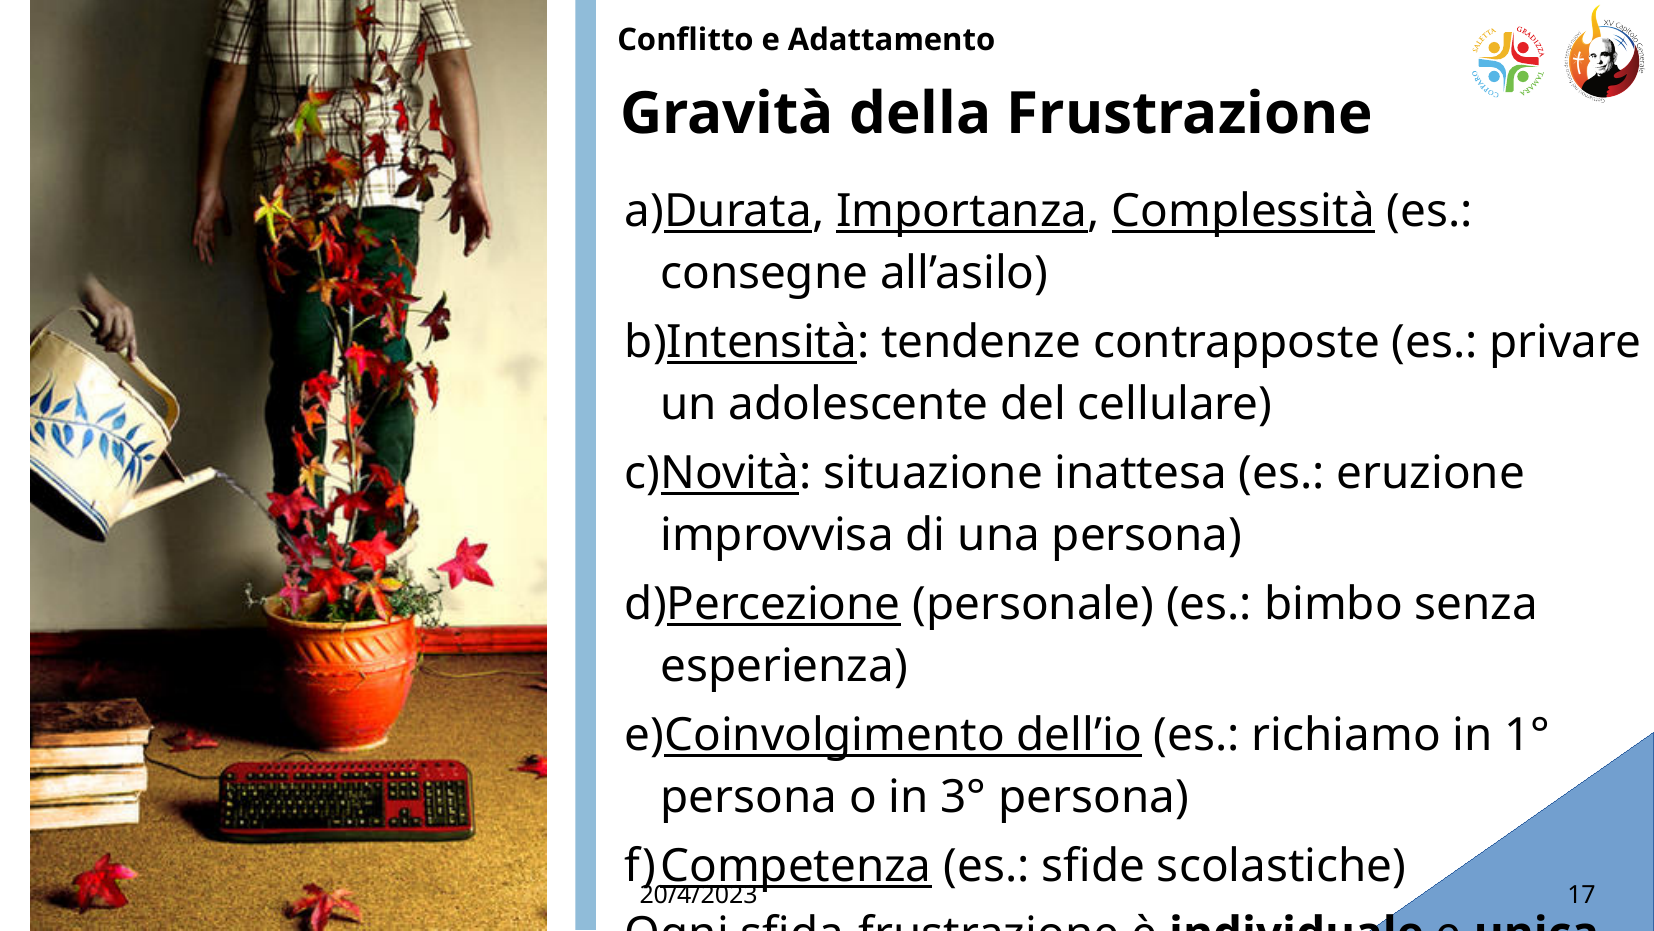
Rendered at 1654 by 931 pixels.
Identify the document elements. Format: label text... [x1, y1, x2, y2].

title Gravità della Frustrazione [620, 70, 1617, 142]
picture [1563, 4, 1646, 103]
picture [30, 0, 547, 931]
subtitle Durata, Importanza, Complessità (es.: consegne all’asilo) Intensità: tendenze contrapposte (es.: privare un adolescente del cellulare) Novità: situazione inattesa (es.: eruzione improvvisa di una persona) Percezione (personale) (es.: bimbo senza esperienza) Coinvolgimento dell’io (es.: richiamo in 1° persona o in 3° persona) Competenza (es.: sfide scolastiche) Ogni sfida-frustrazione è individuale e unica [624, 177, 1654, 931]
text_box Conflitto e Adattamento [602, 9, 1335, 63]
